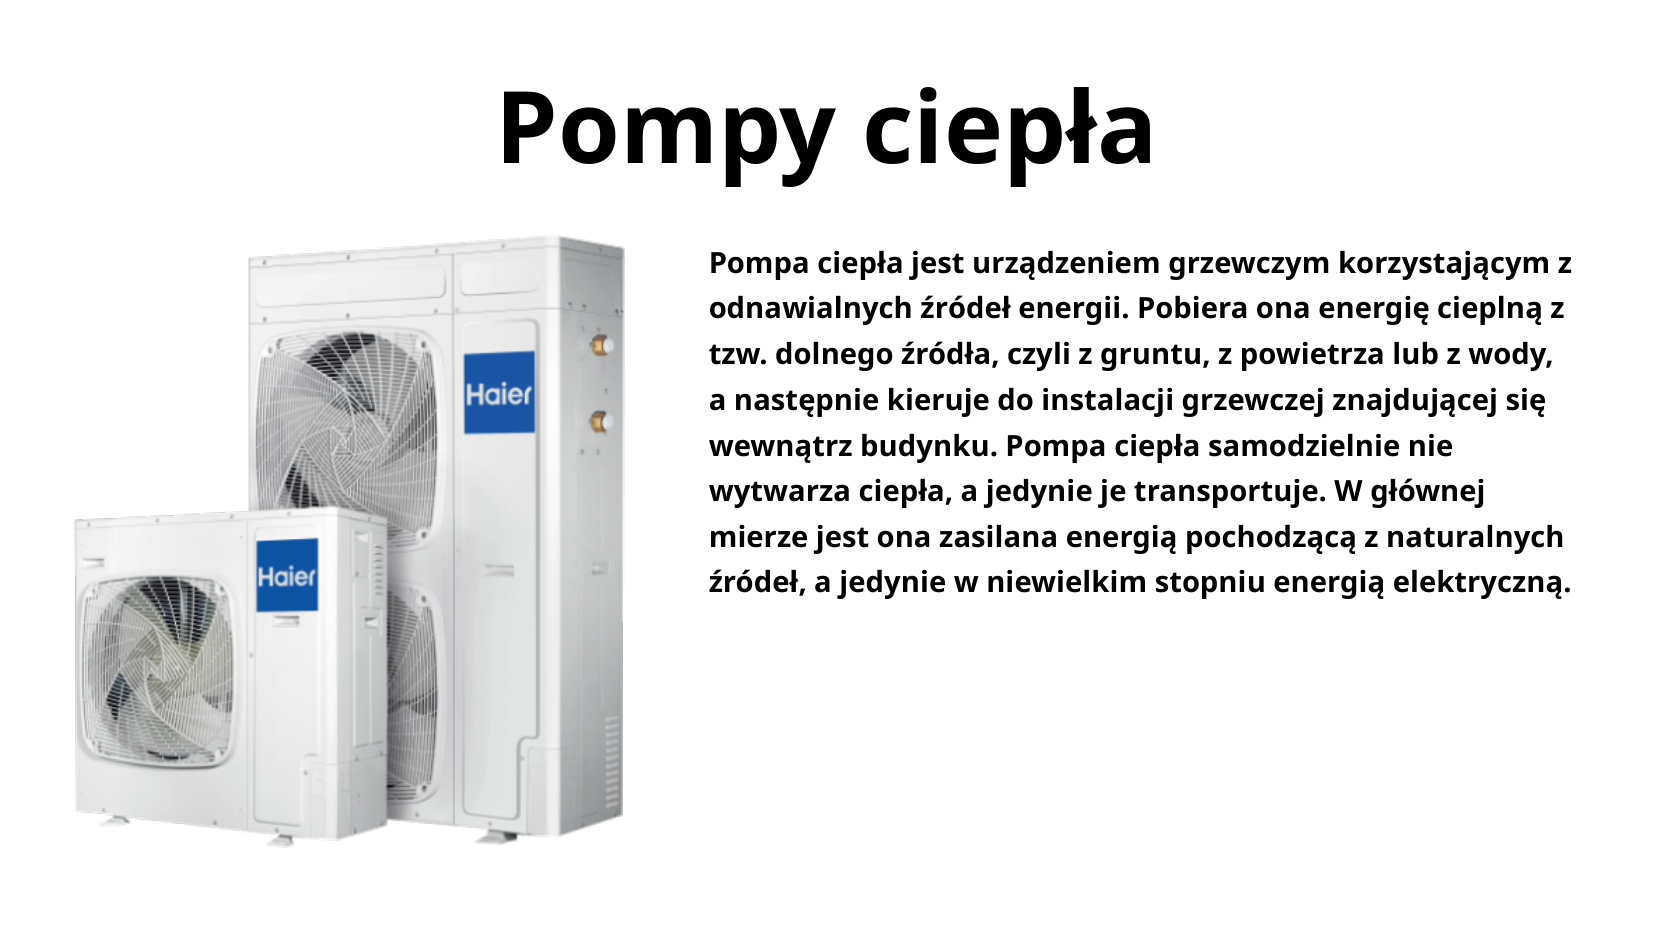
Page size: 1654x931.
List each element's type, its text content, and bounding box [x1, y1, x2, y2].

list Pompa ciepła jest urządzeniem grzewczym korzystającym z odnawialnych źródeł energii. Pobiera ona energię cieplną z tzw. dolnego źródła, czyli z gruntu, z powietrza lub z wody, a następnie kieruje do instalacji grzewczej znajdującej się wewnątrz budynku. Pompa ciepła samodzielnie nie wytwarza ciepła, a jedynie je transportuje. W głównej mierze jest ona zasilana energią pochodzącą z naturalnych źródeł, a jedynie w niewielkim stopniu energią elektryczną. [708, 236, 1577, 776]
picture [0, 206, 700, 877]
title Pompy ciepła [82, 13, 1571, 216]
